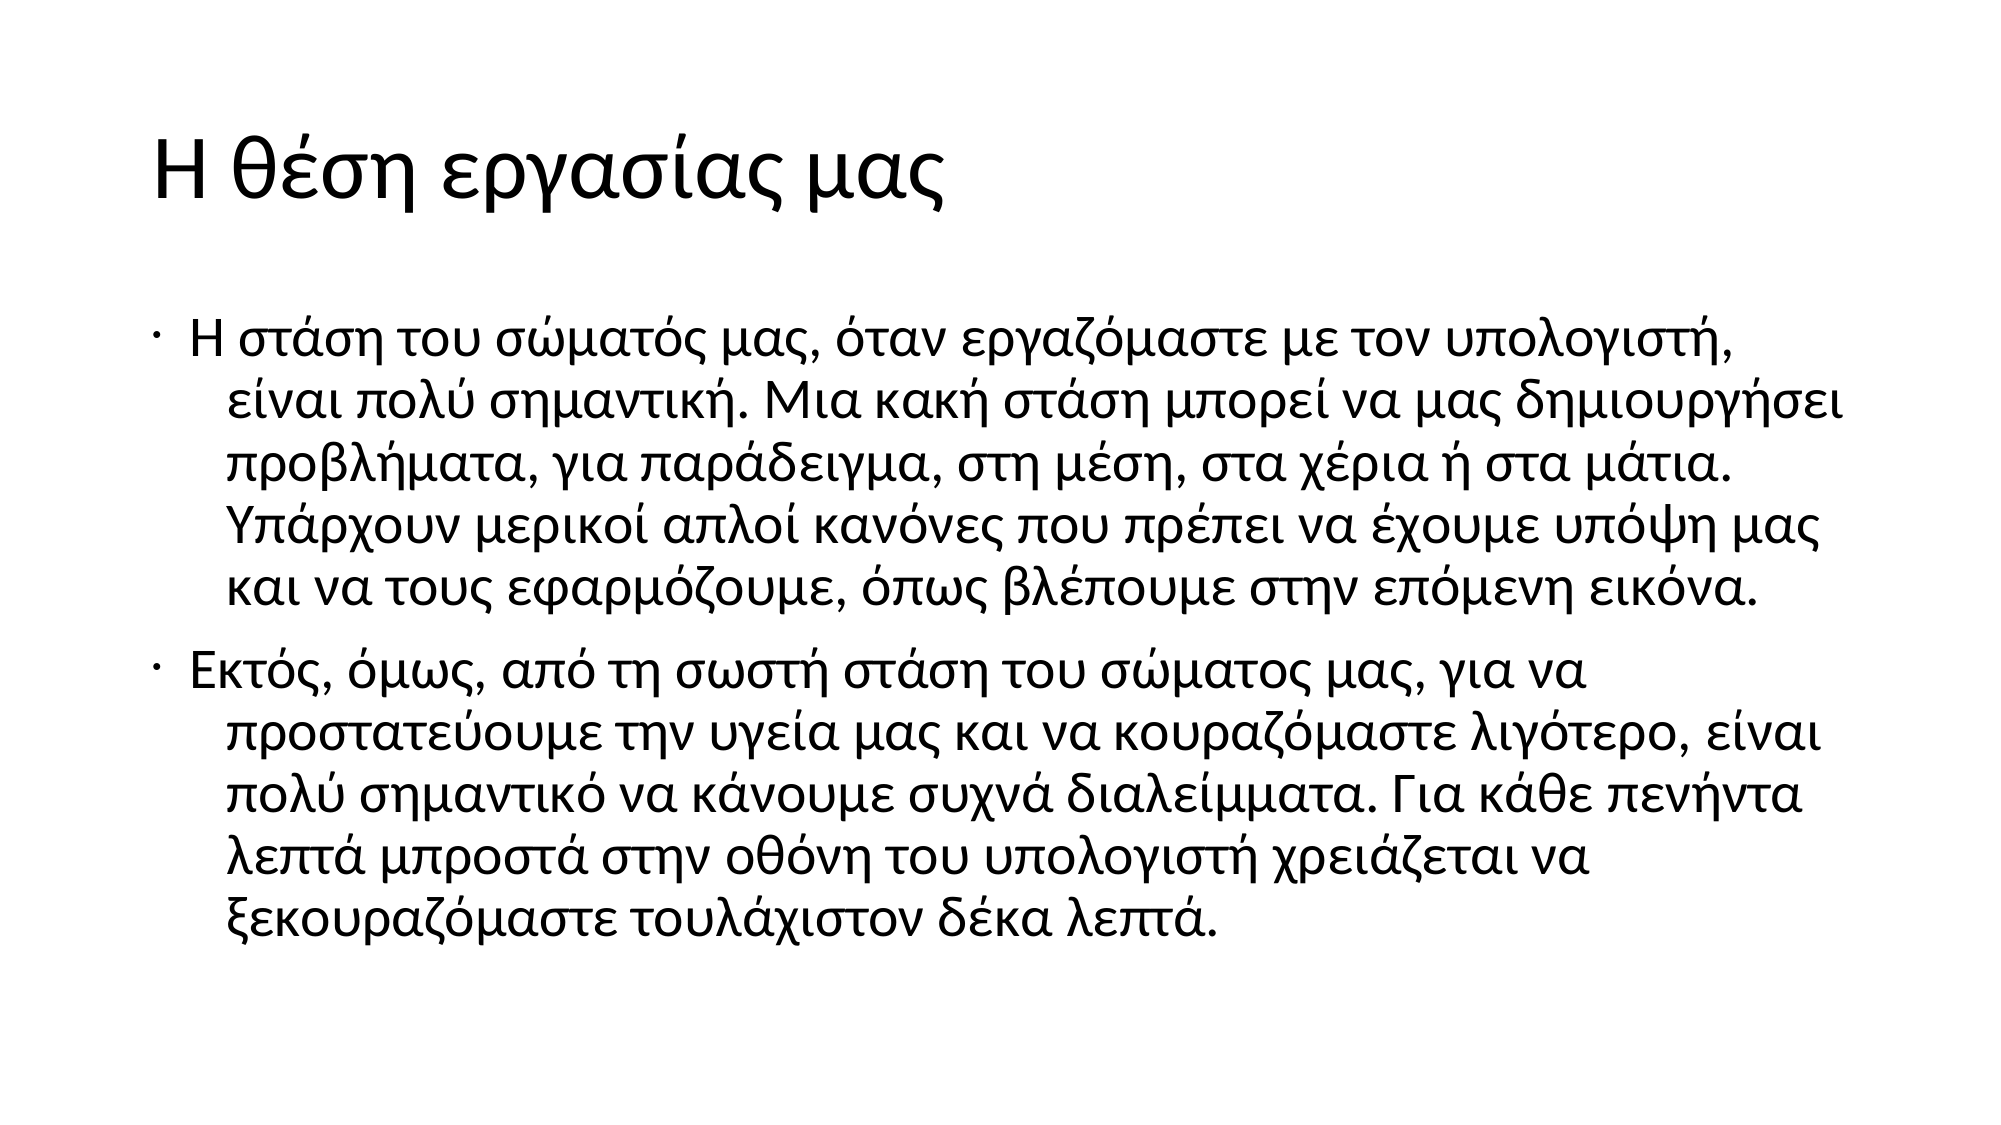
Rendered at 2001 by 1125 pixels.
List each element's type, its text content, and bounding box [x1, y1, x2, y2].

list Η στάση του σώματός μας, όταν εργαζόμαστε με τον υπολογιστή, είναι πολύ σημαντική. Μια κακή στάση μπορεί να μας δημιουργήσει προβλήματα, για παράδειγμα, στη μέση, στα χέρια ή στα μάτια. Υπάρχουν μερικοί απλοί κανόνες που πρέπει να έχουμε υπόψη μας και να τους εφαρμόζουμε, όπως βλέπουμε στην επόμενη εικόνα. Εκτός, όμως, από τη σωστή στάση του σώματος μας, για να προστατεύουμε την υγεία μας και να κουραζόμαστε λιγότερο, είναι πολύ σημαντικό να κάνουμε συχνά διαλείμματα. Για κάθε πενήντα λεπτά μπροστά στην οθόνη του υπολογιστή χρειάζεται να ξεκουραζόμαστε τουλάχιστον δέκα λεπτά. [137, 299, 1863, 1014]
title Η θέση εργασίας μας [137, 59, 1863, 278]
